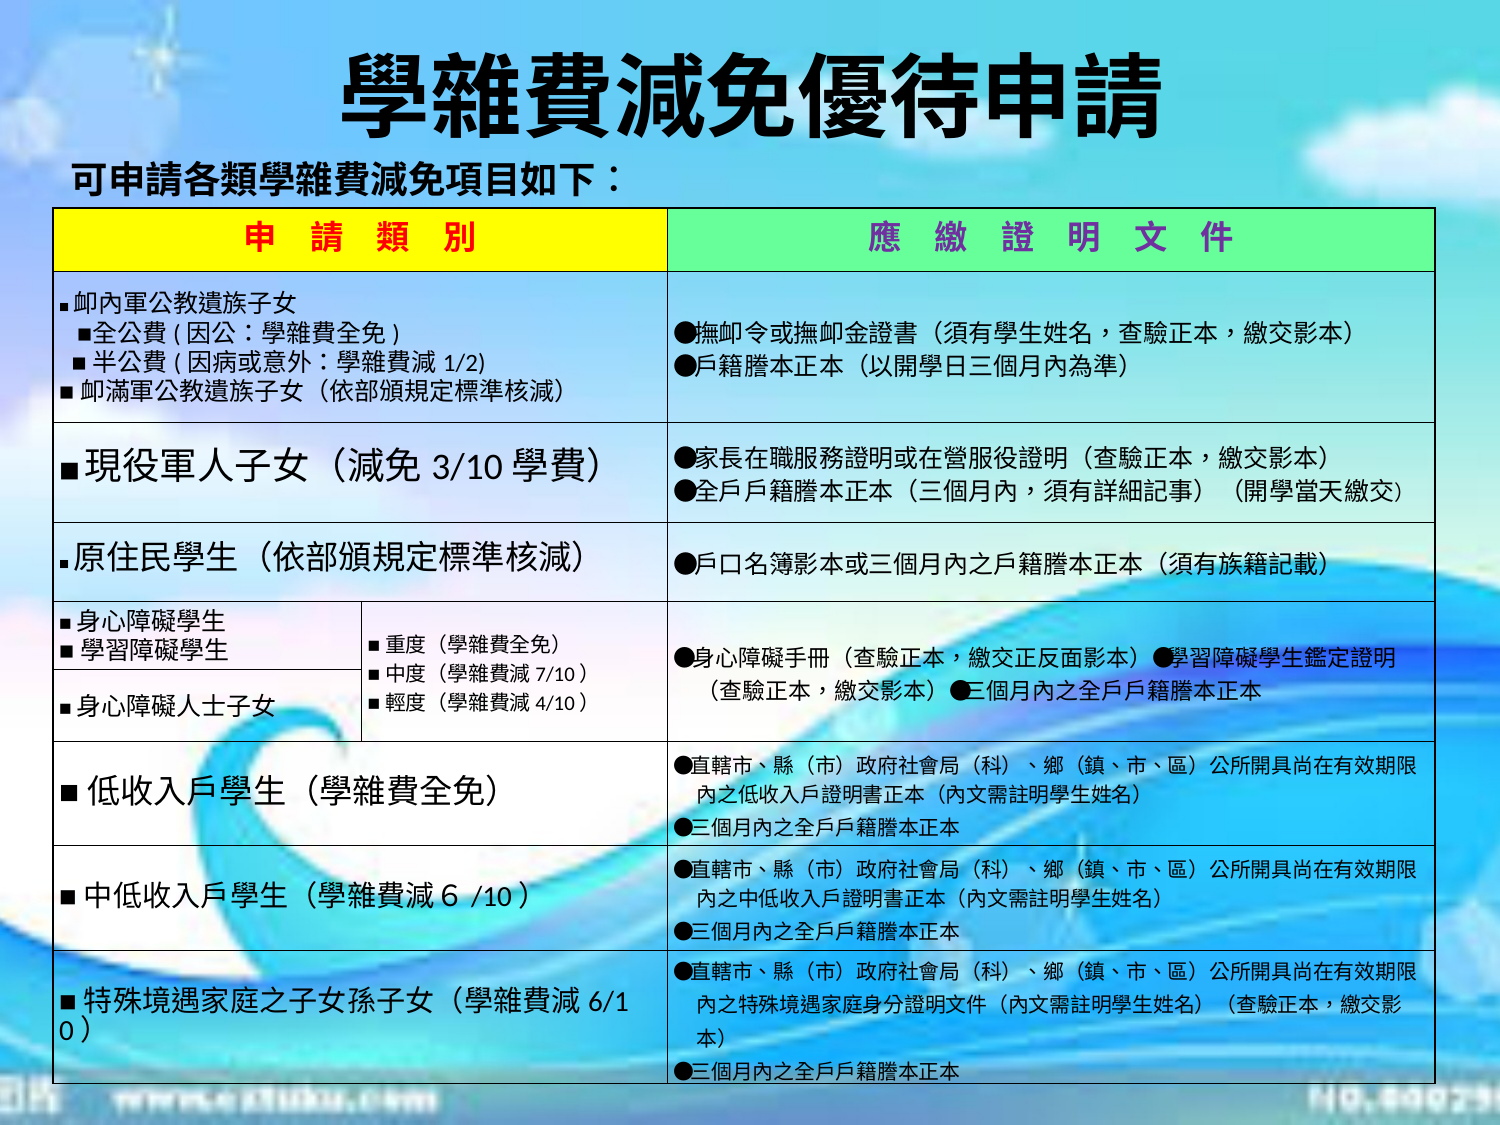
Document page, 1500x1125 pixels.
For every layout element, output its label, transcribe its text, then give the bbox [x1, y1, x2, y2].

picture [0, 0, 1500, 1125]
table_cell ●身心障礙手冊（查驗正本，繳交正反面影本）●學習障礙學生鑑定證明（查驗正本，繳交影本）●三個月內之全戶戶籍謄本正本 [668, 602, 1434, 741]
table_header 申 請 類 別 [54, 209, 667, 271]
table_cell ●家長在職服務證明或在營服役證明（查驗正本，繳交影本） ●全戶戶籍謄本正本（三個月內，須有詳細記事）（開學當天繳交） [668, 423, 1434, 522]
table_cell ■身心障礙人士子女 [54, 670, 361, 741]
table_header 應 繳 證 明 文 件 [668, 209, 1434, 271]
table_cell ■卹內軍公教遺族子女 ■全公費(因公：學雜費全免) ■半公費(因病或意外：學雜費減1/2) ■卹滿軍公教遺族子女（依部頒規定標準核減） [54, 272, 667, 422]
table_cell ■特殊境遇家庭之子女孫子女（學雜費減6/10） [54, 951, 667, 1083]
table_cell ■中低收入戶學生（學雜費減６/10） [54, 846, 667, 950]
title 學雜費減免優待申請 [76, 0, 1427, 188]
table_cell ●直轄市、縣（市）政府社會局（科）、鄉（鎮、市、區）公所開具尚在有效期限內之低收入戶證明書正本（內文需註明學生姓名） ●三個月內之全戶戶籍謄本正本 [668, 742, 1434, 845]
table_cell ■原住民學生（依部頒規定標準核減） [54, 523, 667, 601]
table_cell ●直轄市、縣（市）政府社會局（科）、鄉（鎮、市、區）公所開具尚在有效期限內之中低收入戶證明書正本（內文需註明學生姓名） ●三個月內之全戶戶籍謄本正本 [668, 846, 1434, 950]
table_cell ■身心障礙學生 ■學習障礙學生 [54, 602, 361, 669]
table_cell ●直轄市、縣（市）政府社會局（科）、鄉（鎮、市、區）公所開具尚在有效期限內之特殊境遇家庭身分證明文件（內文需註明學生姓名）（查驗正本，繳交影本） ●三個月內之全戶戶籍謄本正本 [668, 951, 1434, 1083]
table_cell ■重度（學雜費全免） ■中度（學雜費減7/10） ■輕度（學雜費減4/10） [362, 602, 667, 741]
table_cell ●撫卹令或撫卹金證書（須有學生姓名，查驗正本，繳交影本） ●戶籍謄本正本（以開學日三個月內為準） [668, 272, 1434, 422]
text_box 可申請各類學雜費減免項目如下︰ [56, 148, 649, 210]
table_cell ■現役軍人子女（減免3/10學費） [54, 423, 667, 522]
table_cell ●戶口名簿影本或三個月內之戶籍謄本正本（須有族籍記載） [668, 523, 1434, 601]
table_cell ■低收入戶學生（學雜費全免） [54, 742, 667, 845]
